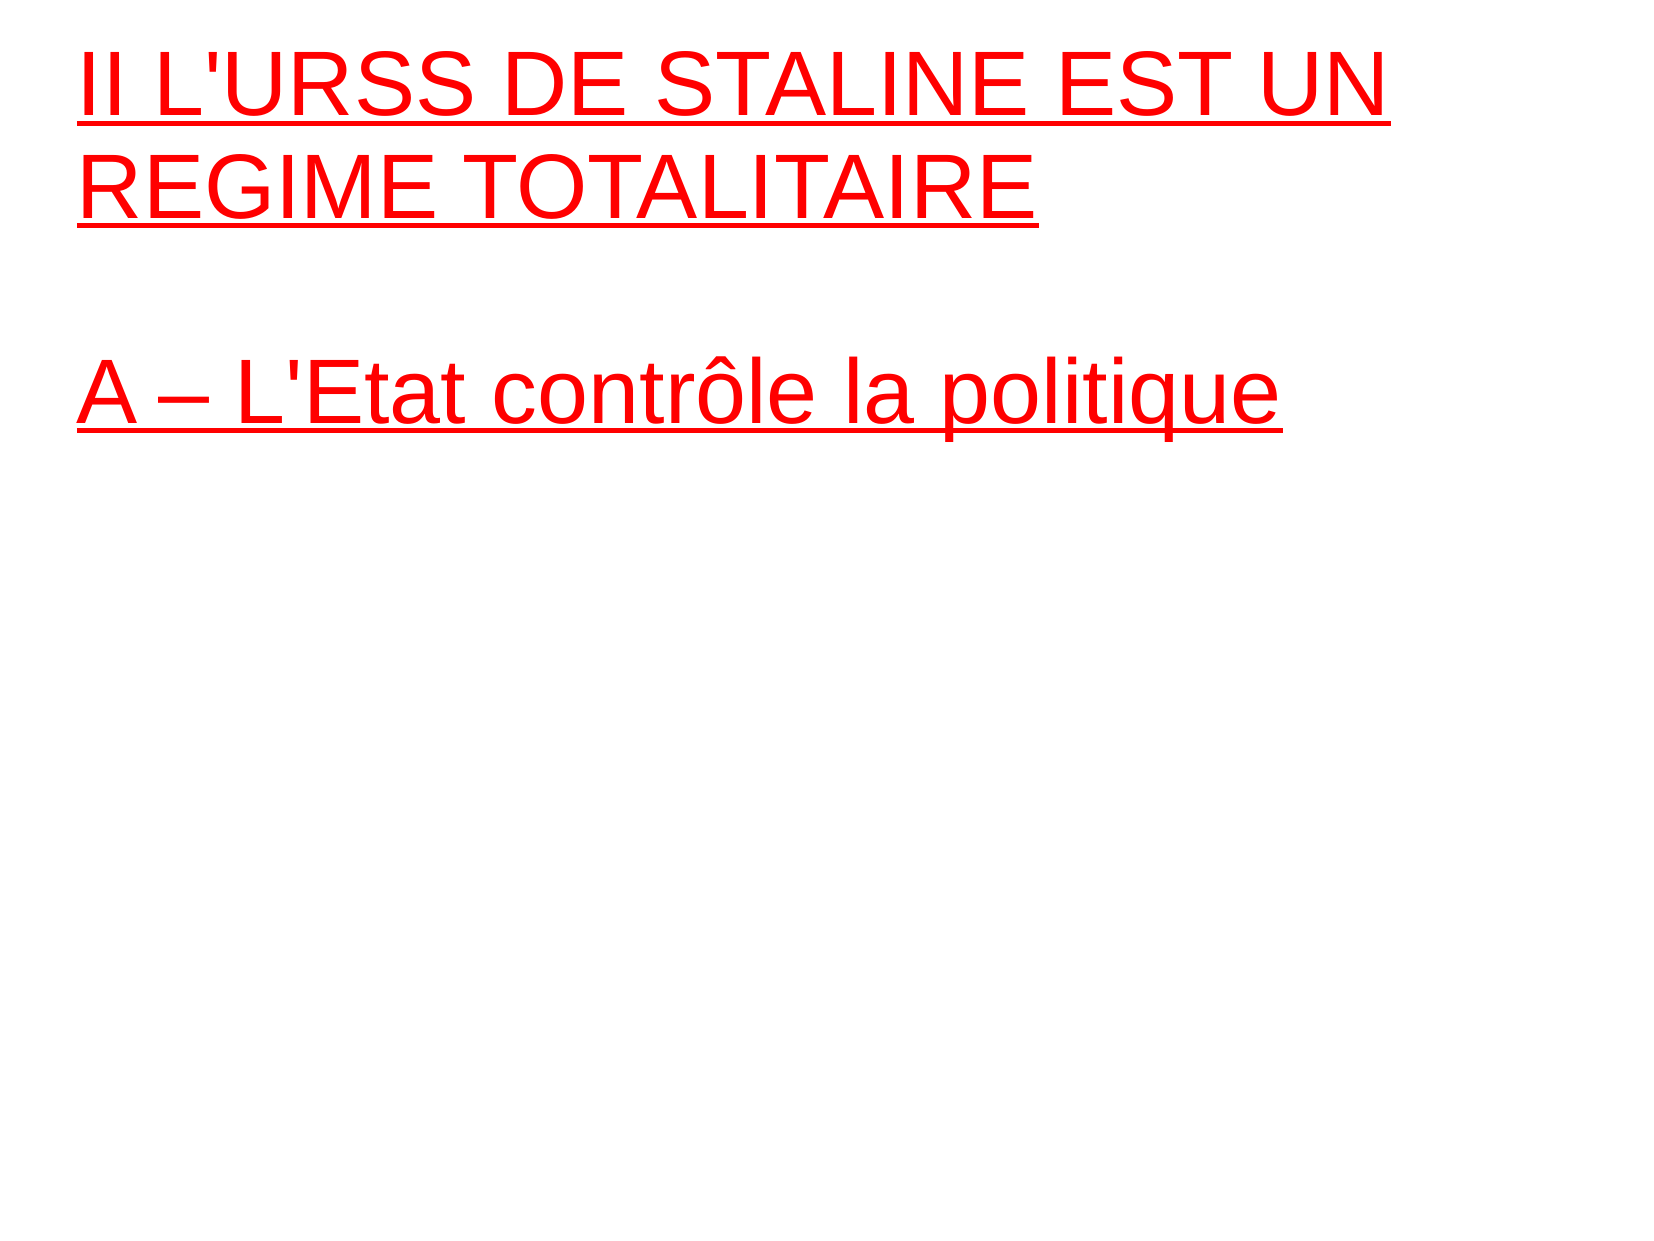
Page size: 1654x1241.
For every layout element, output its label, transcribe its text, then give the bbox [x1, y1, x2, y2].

title II L'URSS DE STALINE EST UN REGIME TOTALITAIRE A – L'Etat contrôle la politique [76, 32, 1565, 443]
